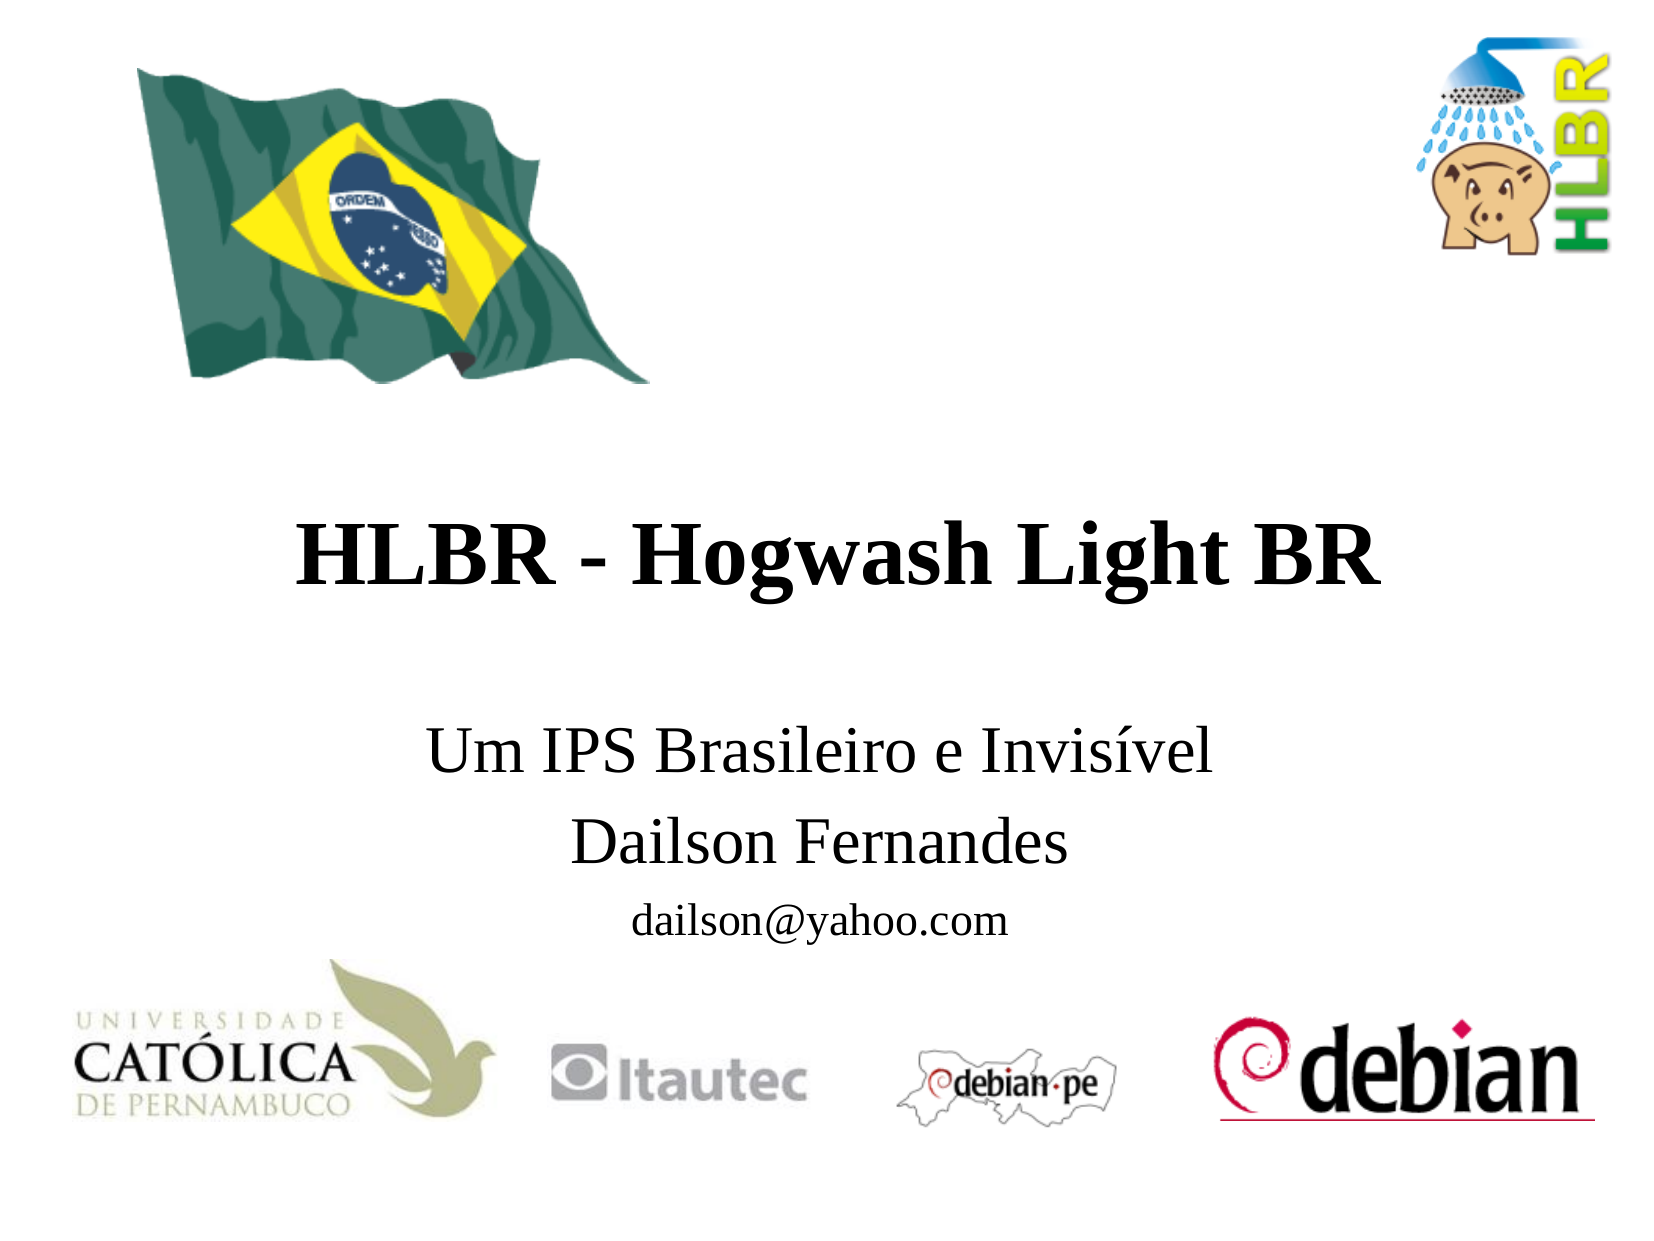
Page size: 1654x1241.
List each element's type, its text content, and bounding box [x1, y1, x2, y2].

text_box Um IPS Brasileiro e Invisível Dailson Fernandes dailson@yahoo.com [295, 705, 1346, 954]
picture [137, 68, 650, 384]
title HLBR - Hogwash Light BR [201, 428, 1477, 680]
picture [1197, 1003, 1595, 1122]
picture [72, 959, 502, 1123]
picture [547, 1033, 815, 1117]
picture [1416, 37, 1612, 260]
picture [875, 1032, 1134, 1133]
